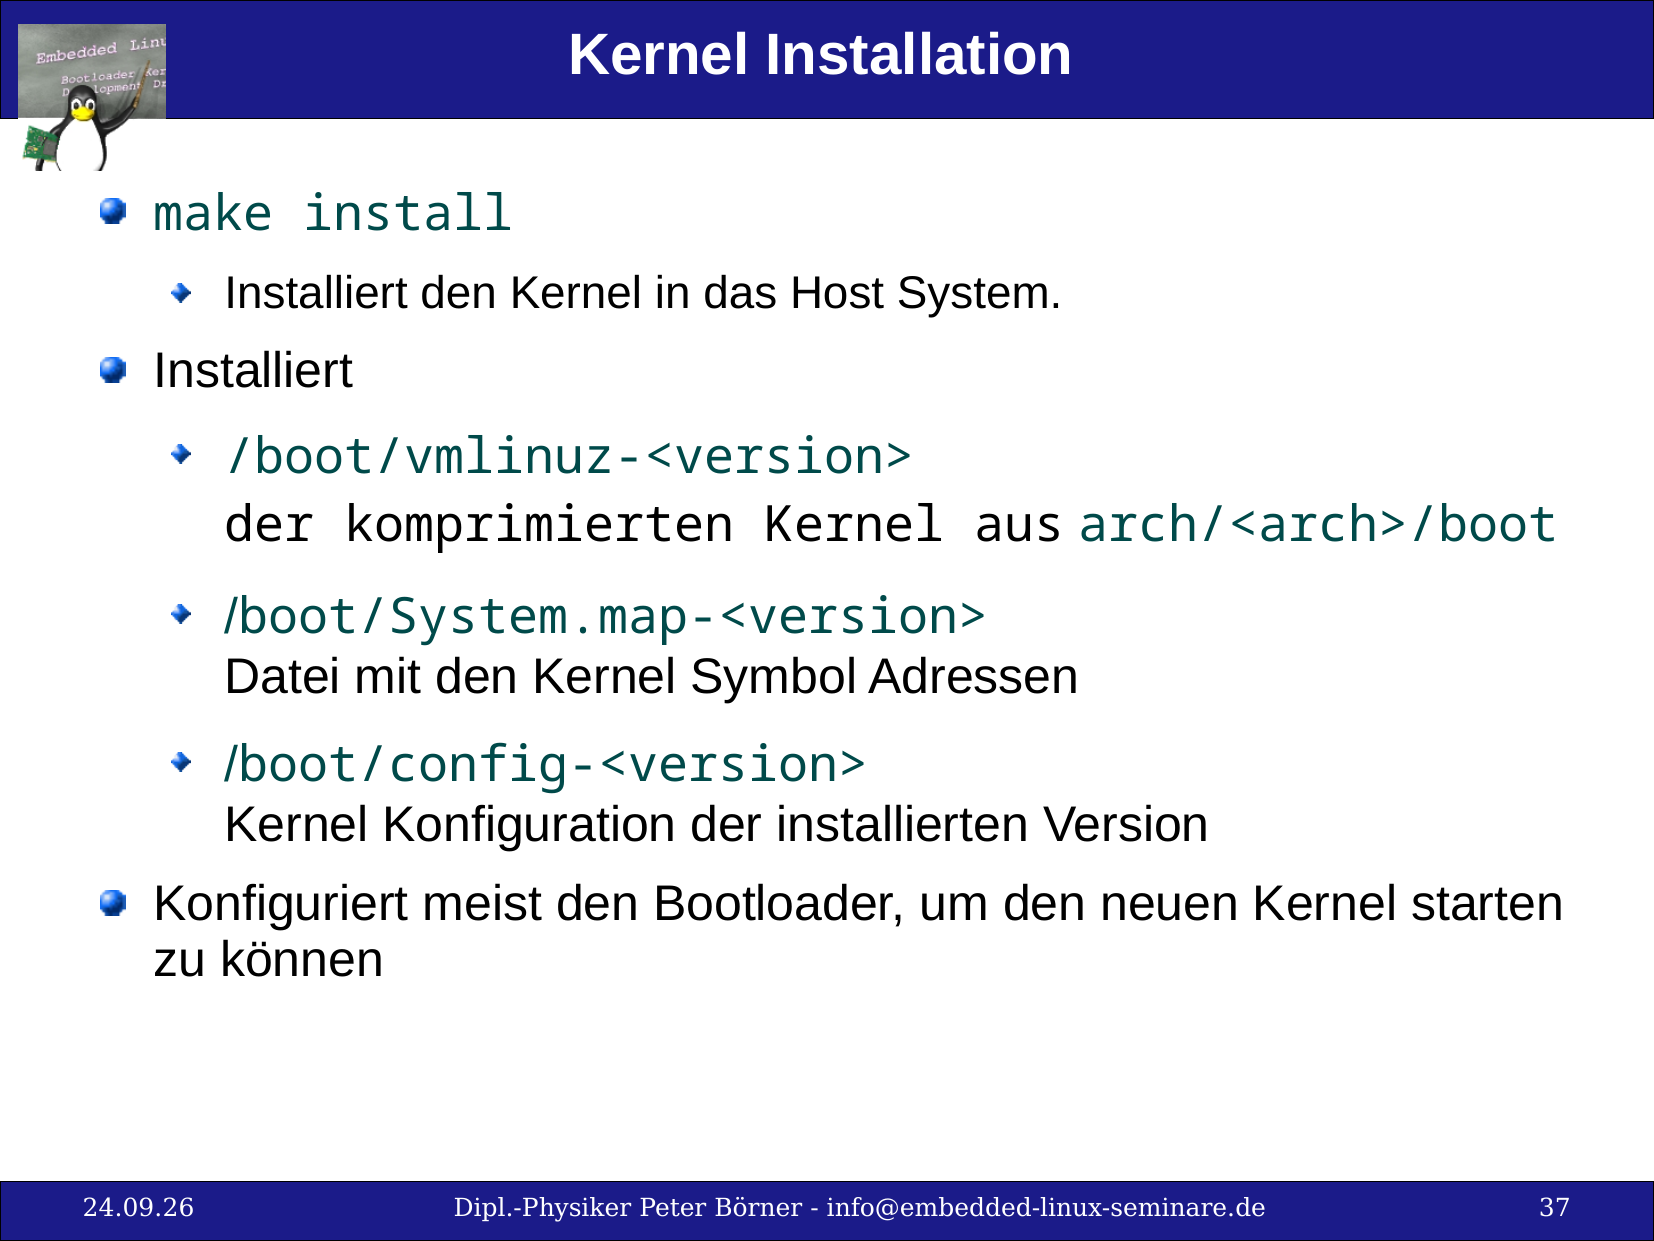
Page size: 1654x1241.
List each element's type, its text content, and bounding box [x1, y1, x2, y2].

picture [18, 24, 166, 171]
list make install Installiert den Kernel in das Host System. Installiert /boot/vmlinuz-<version> der komprimierten Kernel aus arch/<arch>/boot /boot/System.map-<version> Datei mit den Kernel Symbol Adressen /boot/config-<version> Kernel Konfiguration der installierten Version Konfiguriert meist den Bootloader, um den neuen Kernel starten zu können [82, 177, 1571, 1148]
title Kernel Installation [76, 19, 1565, 89]
